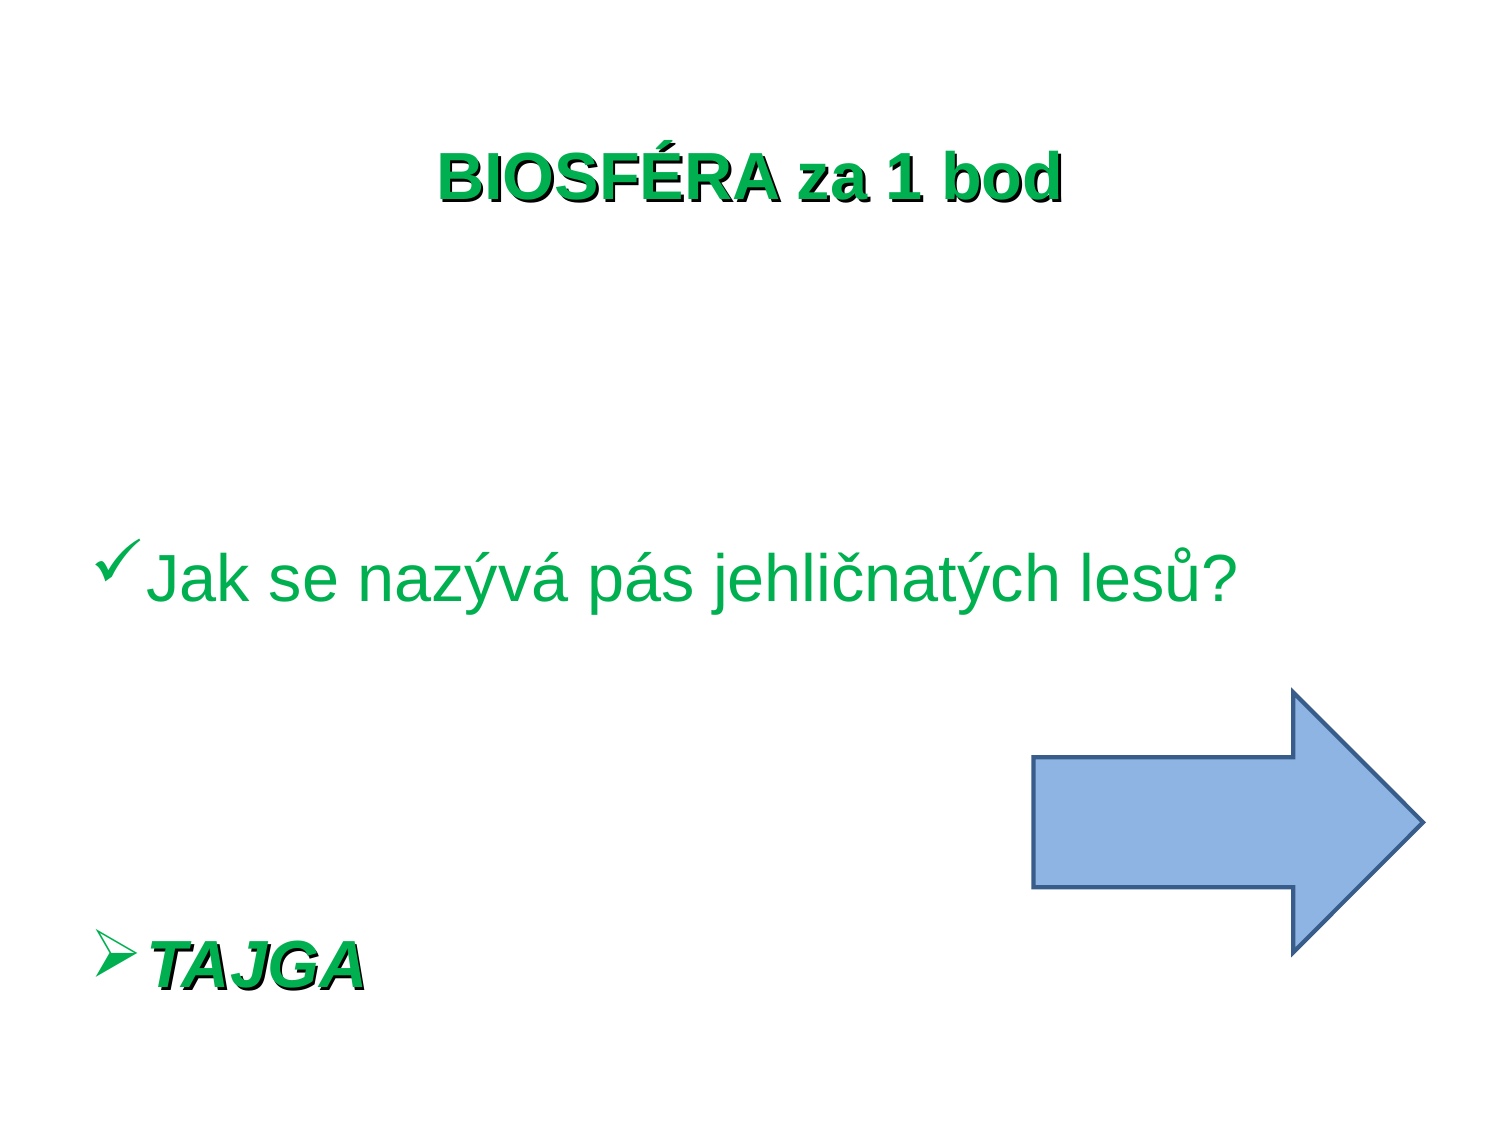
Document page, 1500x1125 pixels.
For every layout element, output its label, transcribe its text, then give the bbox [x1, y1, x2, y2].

title BIOSFÉRA za 1 bod [75, 113, 1426, 233]
list Jak se nazývá pás jehličnatých lesů? TAJGA [75, 527, 1426, 1079]
text_box [1033, 692, 1424, 953]
